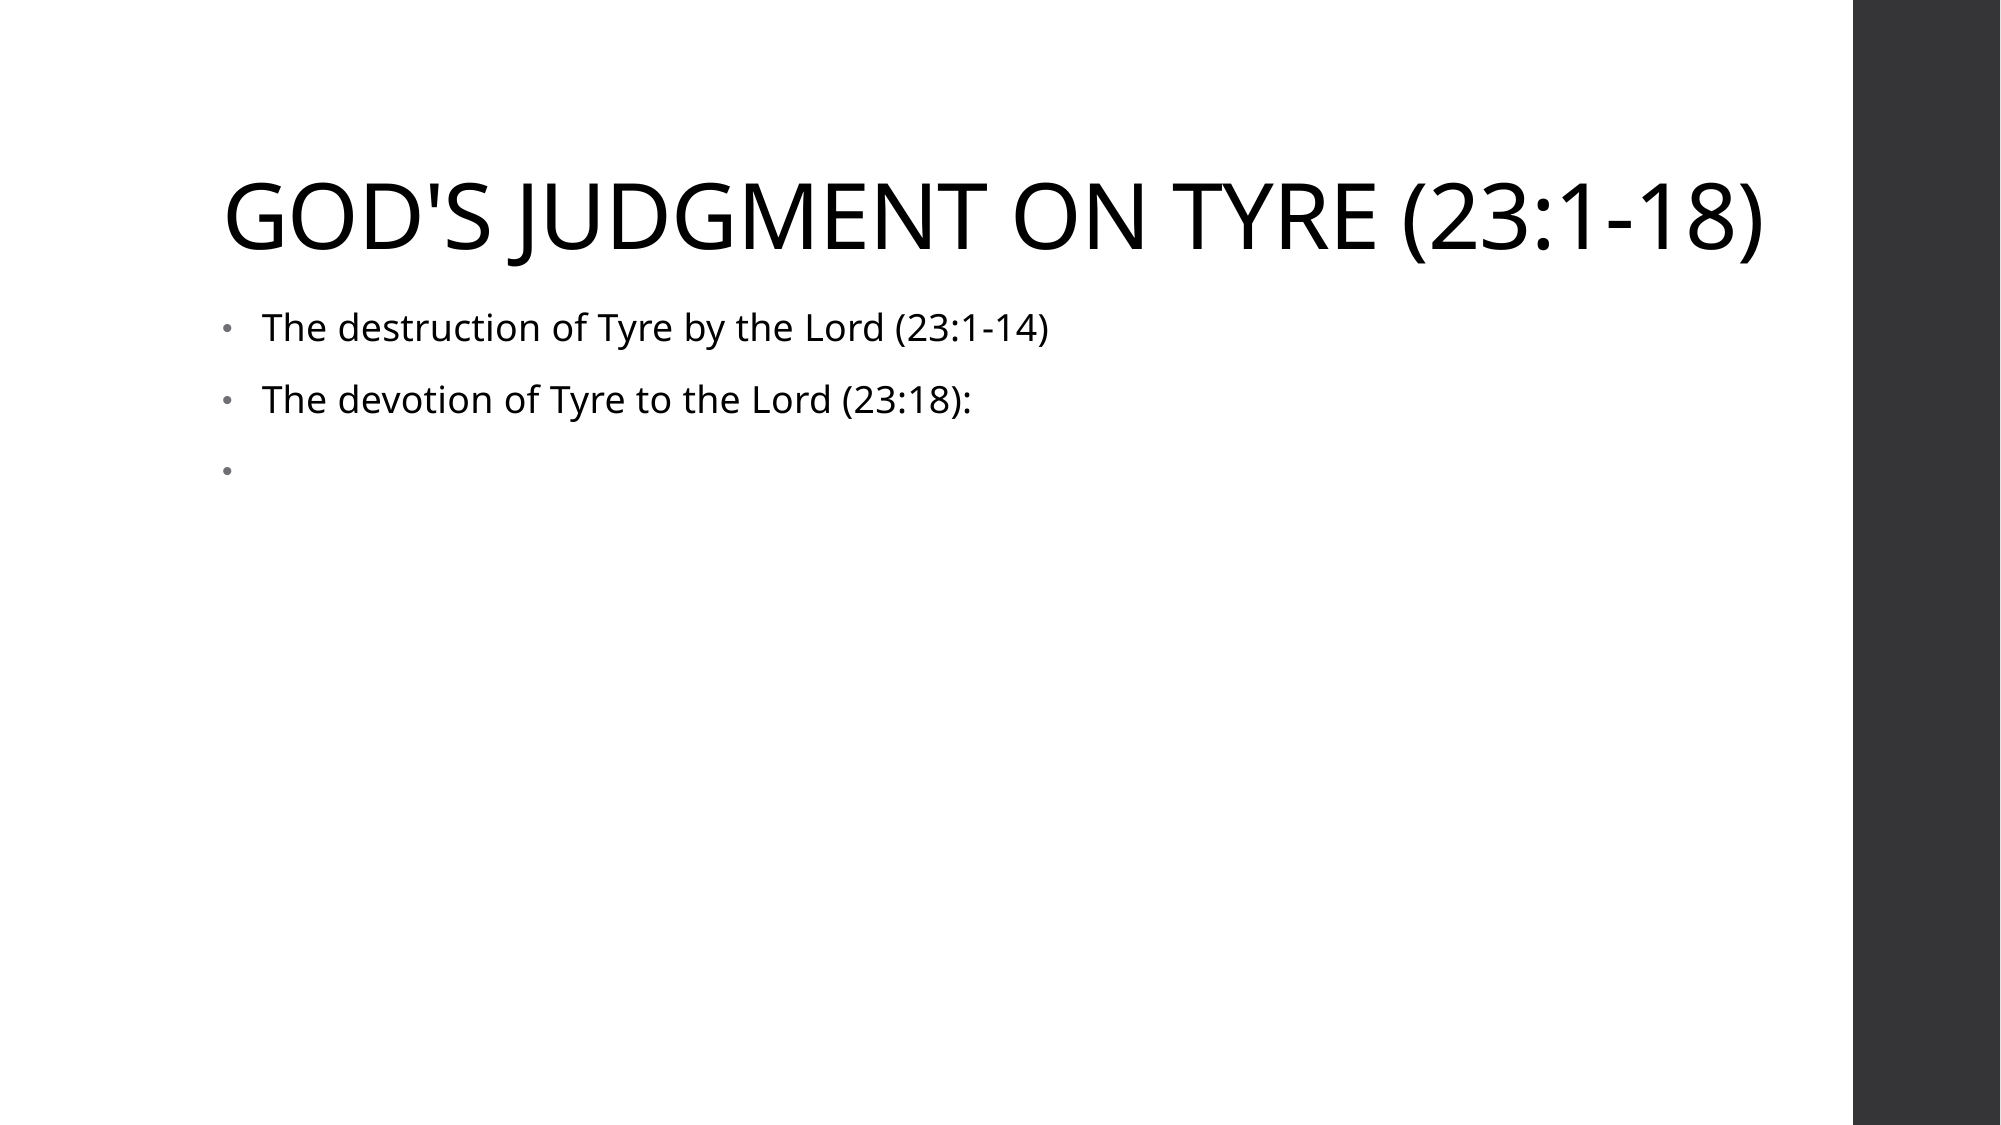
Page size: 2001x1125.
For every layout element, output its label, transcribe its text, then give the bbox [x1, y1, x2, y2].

list The destruction of Tyre by the Lord (23:1-14) The devotion of Tyre to the Lord (23:18): [206, 299, 1617, 1014]
title GOD'S JUDGMENT ON TYRE (23:1-18) [206, 60, 1797, 278]
